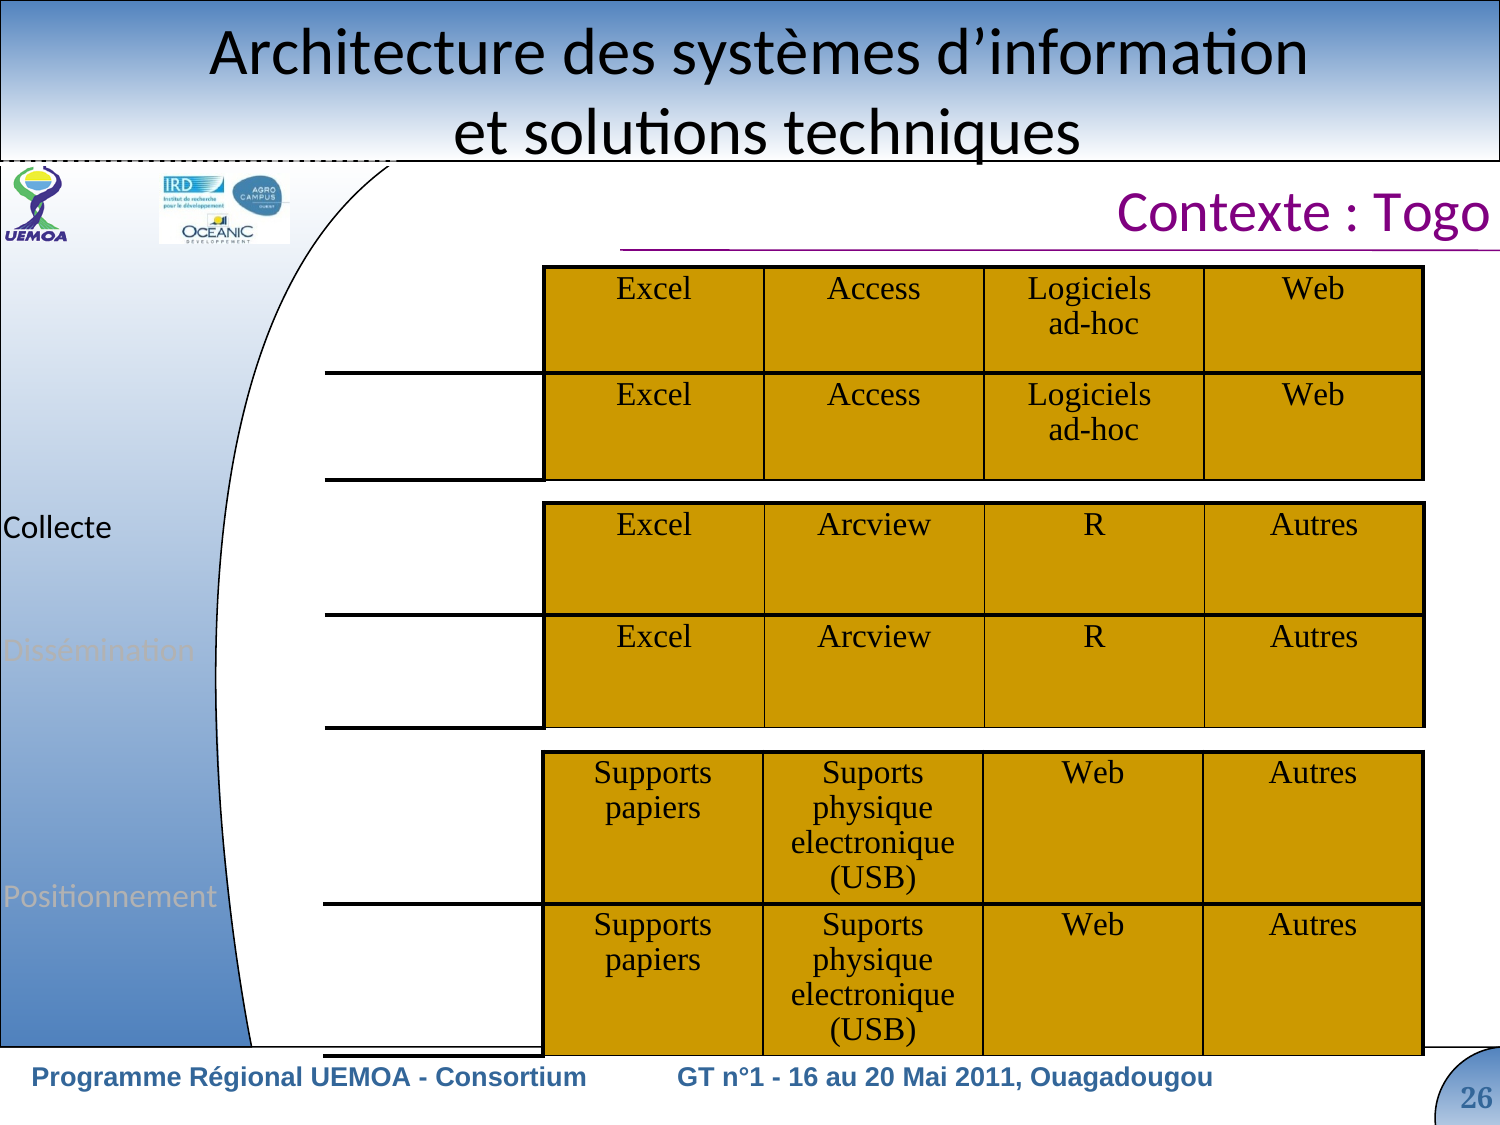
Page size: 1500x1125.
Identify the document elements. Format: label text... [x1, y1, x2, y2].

table_header Web [1205, 269, 1421, 371]
table_header Logiciels ad-hoc [985, 269, 1203, 371]
table_cell Autres [1204, 906, 1421, 1055]
table_header Autres [1204, 754, 1421, 902]
table_cell Excel [546, 375, 763, 479]
table_header Suports physique electronique (USB) [764, 754, 982, 902]
table_cell Autres [1205, 617, 1422, 727]
text_box Architecture des systèmes d’information et solutions techniques [53, 0, 1483, 161]
table_header [325, 503, 542, 613]
table_header Autres [1205, 505, 1422, 613]
table_cell R [985, 617, 1204, 727]
table_cell Web [984, 906, 1202, 1055]
table_cell Arcview [765, 617, 984, 727]
text_box Contexte : Togo [265, 165, 1500, 251]
table_cell [323, 906, 541, 1054]
table_header Collecte Dissémination Positionnement [0, 497, 313, 1045]
table_header R [985, 505, 1204, 613]
table_cell [325, 375, 542, 478]
table_cell Supports papiers [545, 906, 762, 1055]
table_cell Web [1205, 375, 1421, 479]
table_header Access [765, 269, 983, 371]
table_header [325, 267, 542, 371]
picture [0, 166, 73, 244]
table_cell Suports physique electronique (USB) [764, 906, 982, 1055]
table_header [323, 752, 541, 902]
table_header Web [984, 754, 1202, 902]
table_cell [325, 617, 542, 726]
table_header Arcview [765, 505, 984, 613]
table_cell Excel [546, 617, 764, 727]
table_cell Logiciels ad-hoc [985, 375, 1203, 479]
picture [159, 173, 265, 244]
table_header Supports papiers [545, 754, 762, 902]
table_header Excel [546, 505, 764, 613]
table_header Excel [546, 269, 763, 371]
table_cell Access [765, 375, 983, 479]
